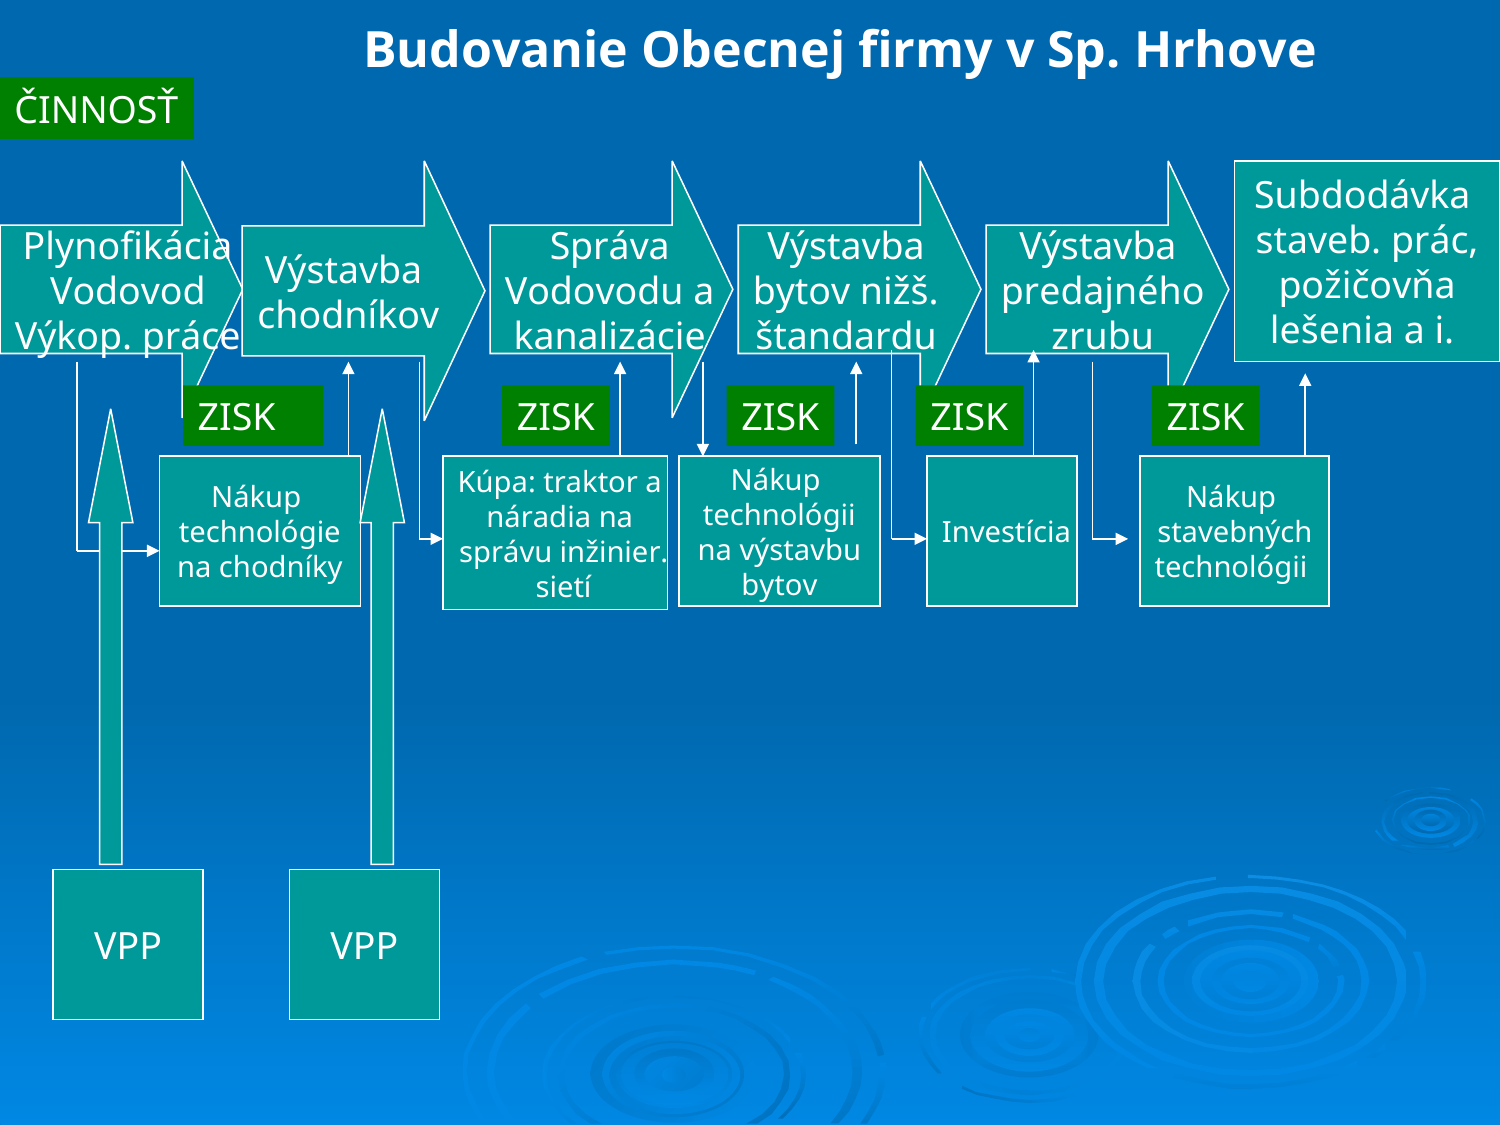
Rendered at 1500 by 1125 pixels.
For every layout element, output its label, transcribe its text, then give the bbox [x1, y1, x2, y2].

text_box ZISK [502, 385, 610, 446]
text_box ZISK [915, 385, 1024, 446]
text_box Kúpa: traktor a náradia na správu inžinier. sietí [442, 456, 668, 610]
text_box Plynofikácia Vodovod Výkop. práce [0, 160, 242, 418]
text_box VPP [289, 869, 440, 1020]
text_box Výstavba predajného zrubu [986, 160, 1229, 385]
text_box ČINNOSŤ [0, 78, 194, 139]
text_box Nákup technológii na výstavbu bytov [679, 456, 880, 607]
text_box ZISK [183, 385, 324, 446]
text_box VPP [53, 869, 204, 1020]
text_box Nákup stavebných technológii [1139, 456, 1329, 607]
text_box Nákup technológie na chodníky [159, 456, 361, 607]
text_box Investícia [927, 456, 1078, 607]
text_box [88, 408, 133, 865]
text_box Správa Vodovodu a kanalizácie [490, 160, 733, 418]
text_box Budovanie Obecnej firmy v Sp. Hrhove [348, 9, 1400, 86]
text_box [360, 408, 405, 865]
text_box Výstavba chodníkov [242, 160, 485, 421]
text_box Výstavba bytov nižš. štandardu [738, 160, 981, 385]
text_box Subdodávka staveb. prác, požičovňa lešenia a i. [1234, 160, 1500, 362]
text_box ZISK [1151, 385, 1260, 446]
text_box ZISK [726, 385, 835, 446]
